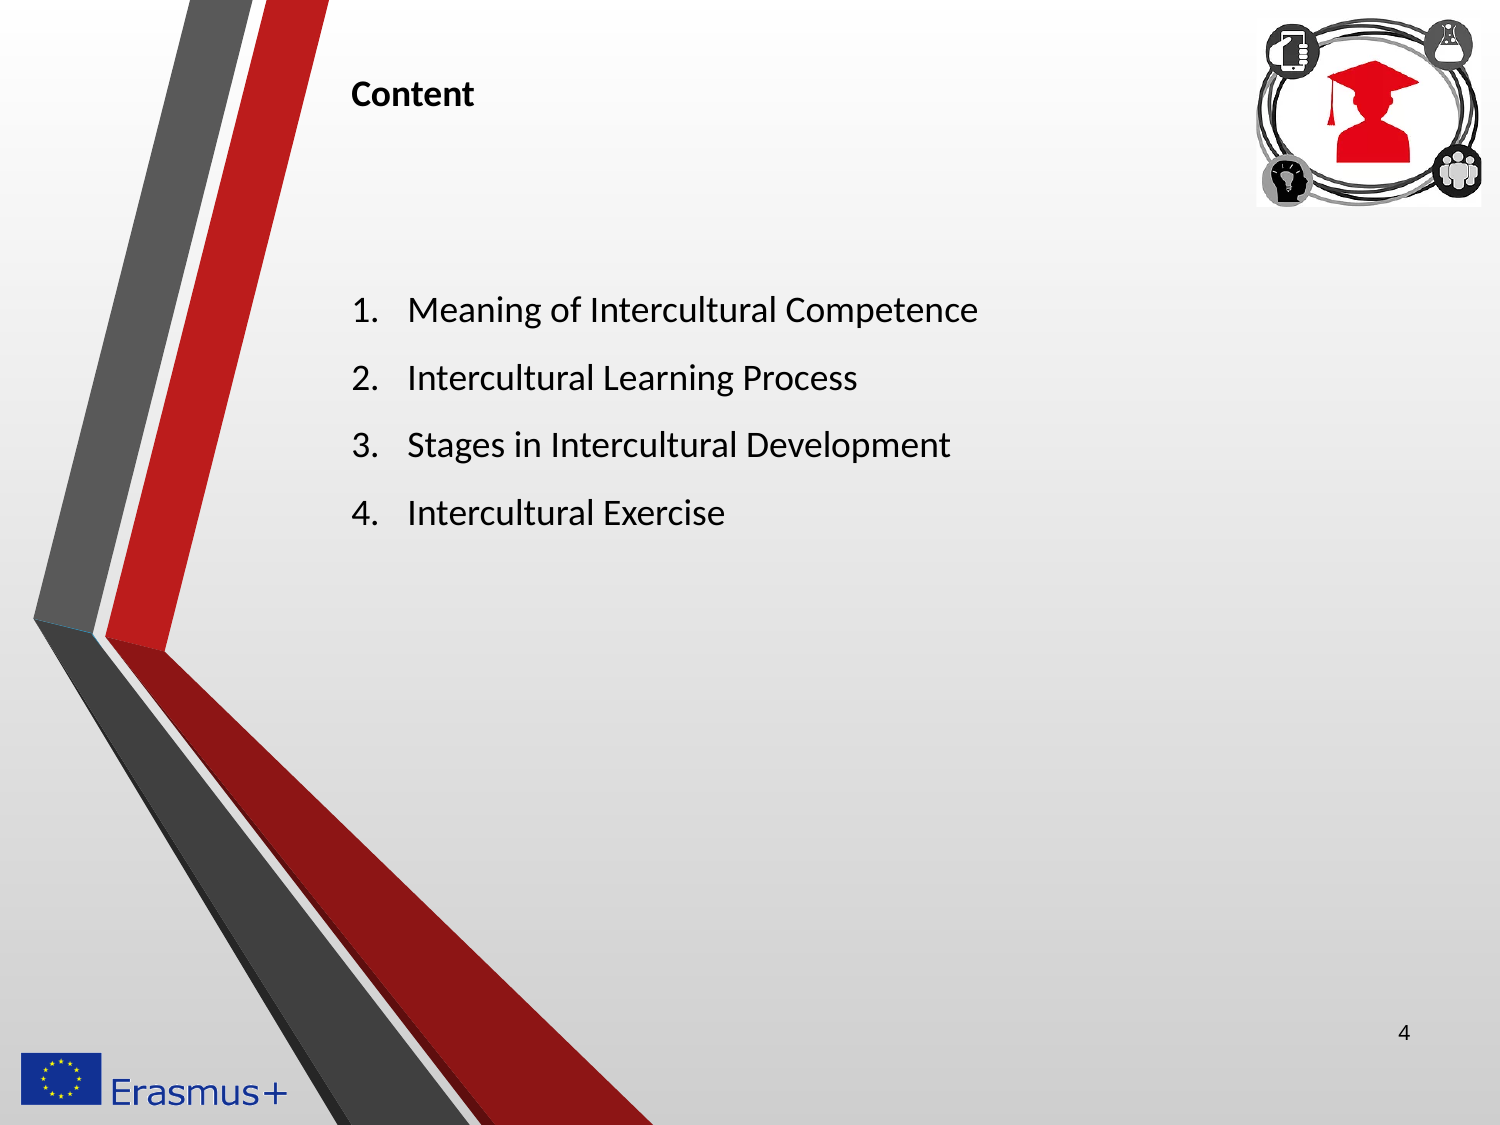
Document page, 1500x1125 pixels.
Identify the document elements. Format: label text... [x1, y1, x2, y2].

text_box Meaning of Intercultural Competence Intercultural Learning Process Stages in Intercultural Development Intercultural Exercise [336, 255, 1376, 541]
picture [5, 1037, 302, 1120]
picture [1256, 18, 1482, 207]
text_box Content [336, 61, 975, 122]
slide_number <numer> [1357, 1003, 1425, 1064]
chart [1257, 19, 1483, 209]
